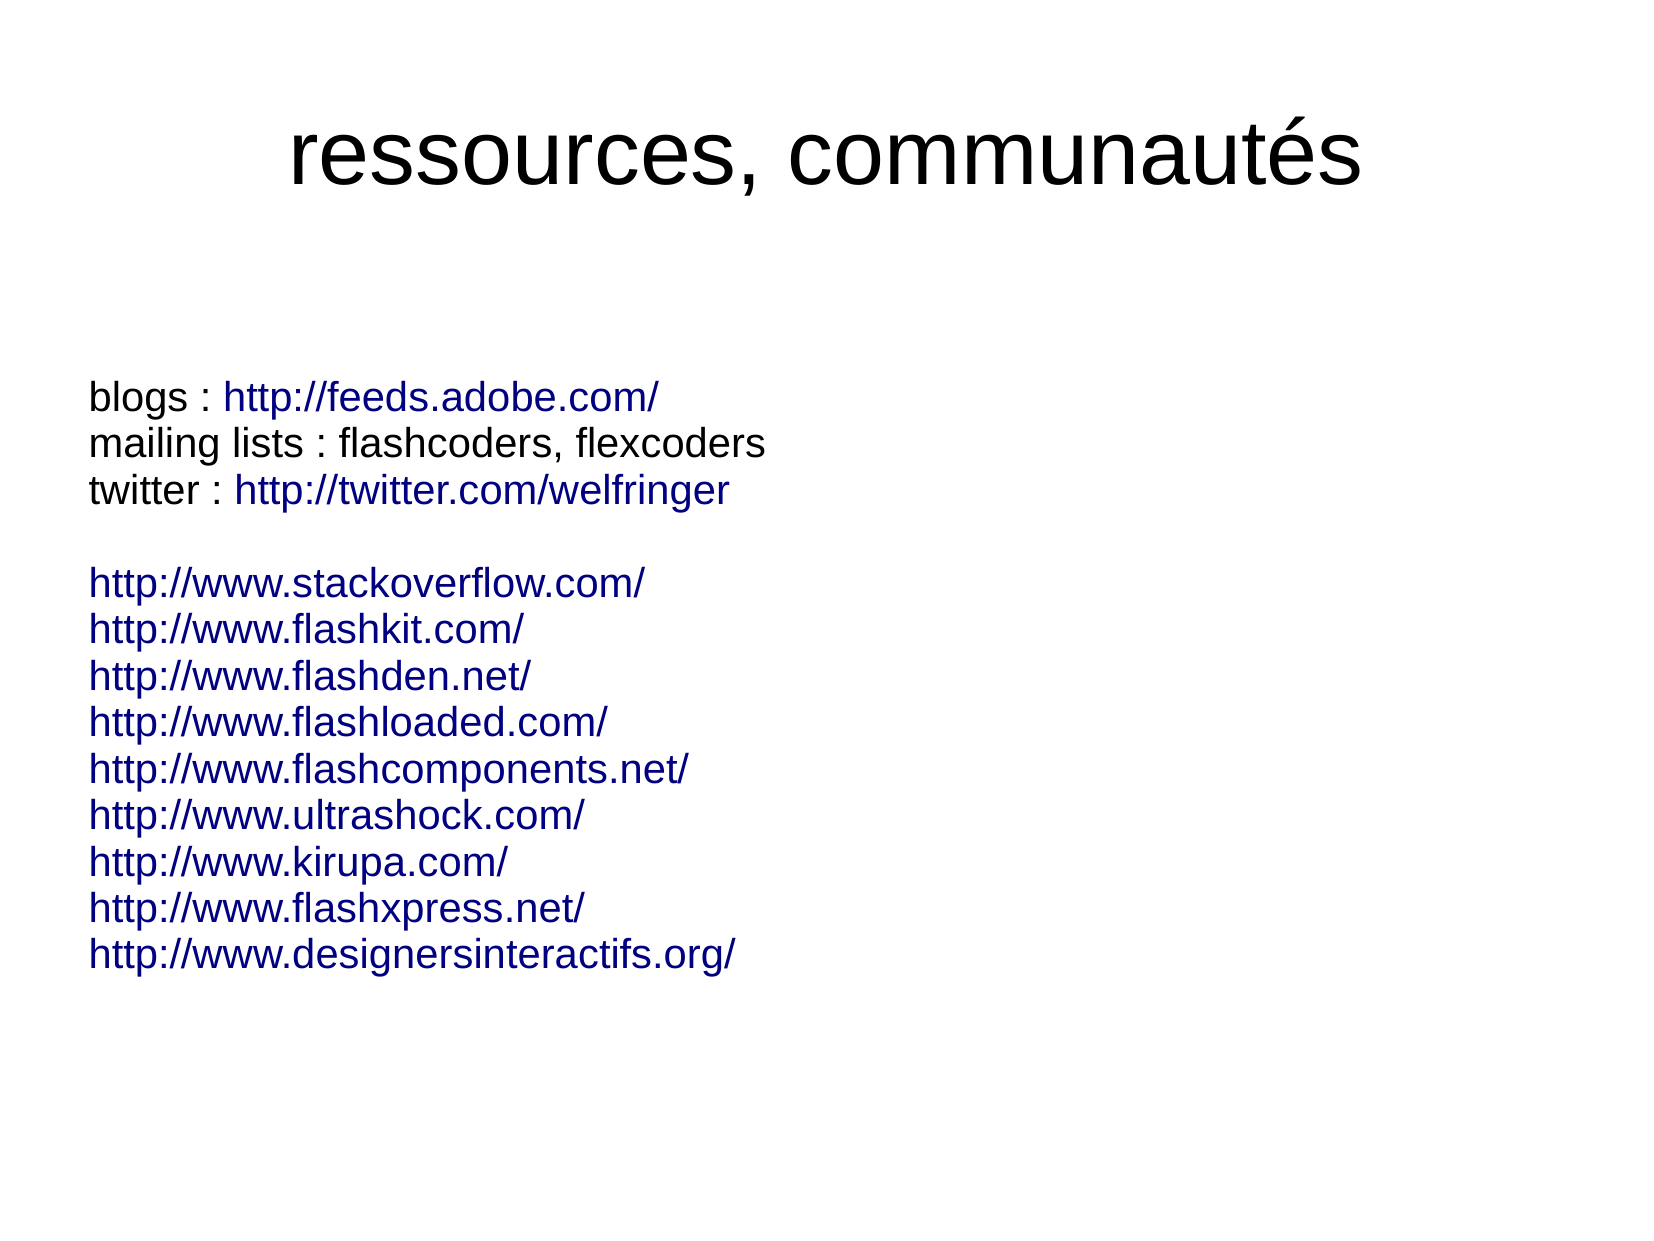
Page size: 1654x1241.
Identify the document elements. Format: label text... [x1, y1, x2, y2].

title ressources, communautés [82, 49, 1571, 257]
subtitle blogs : http://feeds.adobe.com/ mailing lists : flashcoders, flexcoders twitter : http://twitter.com/welfringer http://www.stackoverflow.com/ http://www.flashkit.com/ http://www.flashden.net/ http://www.flashloaded.com/ http://www.flashcomponents.net/ http://www.ultrashock.com/ http://www.kirupa.com/ http://www.flashxpress.net/ http://www.designersinteractifs.org/ [88, 206, 1577, 1192]
